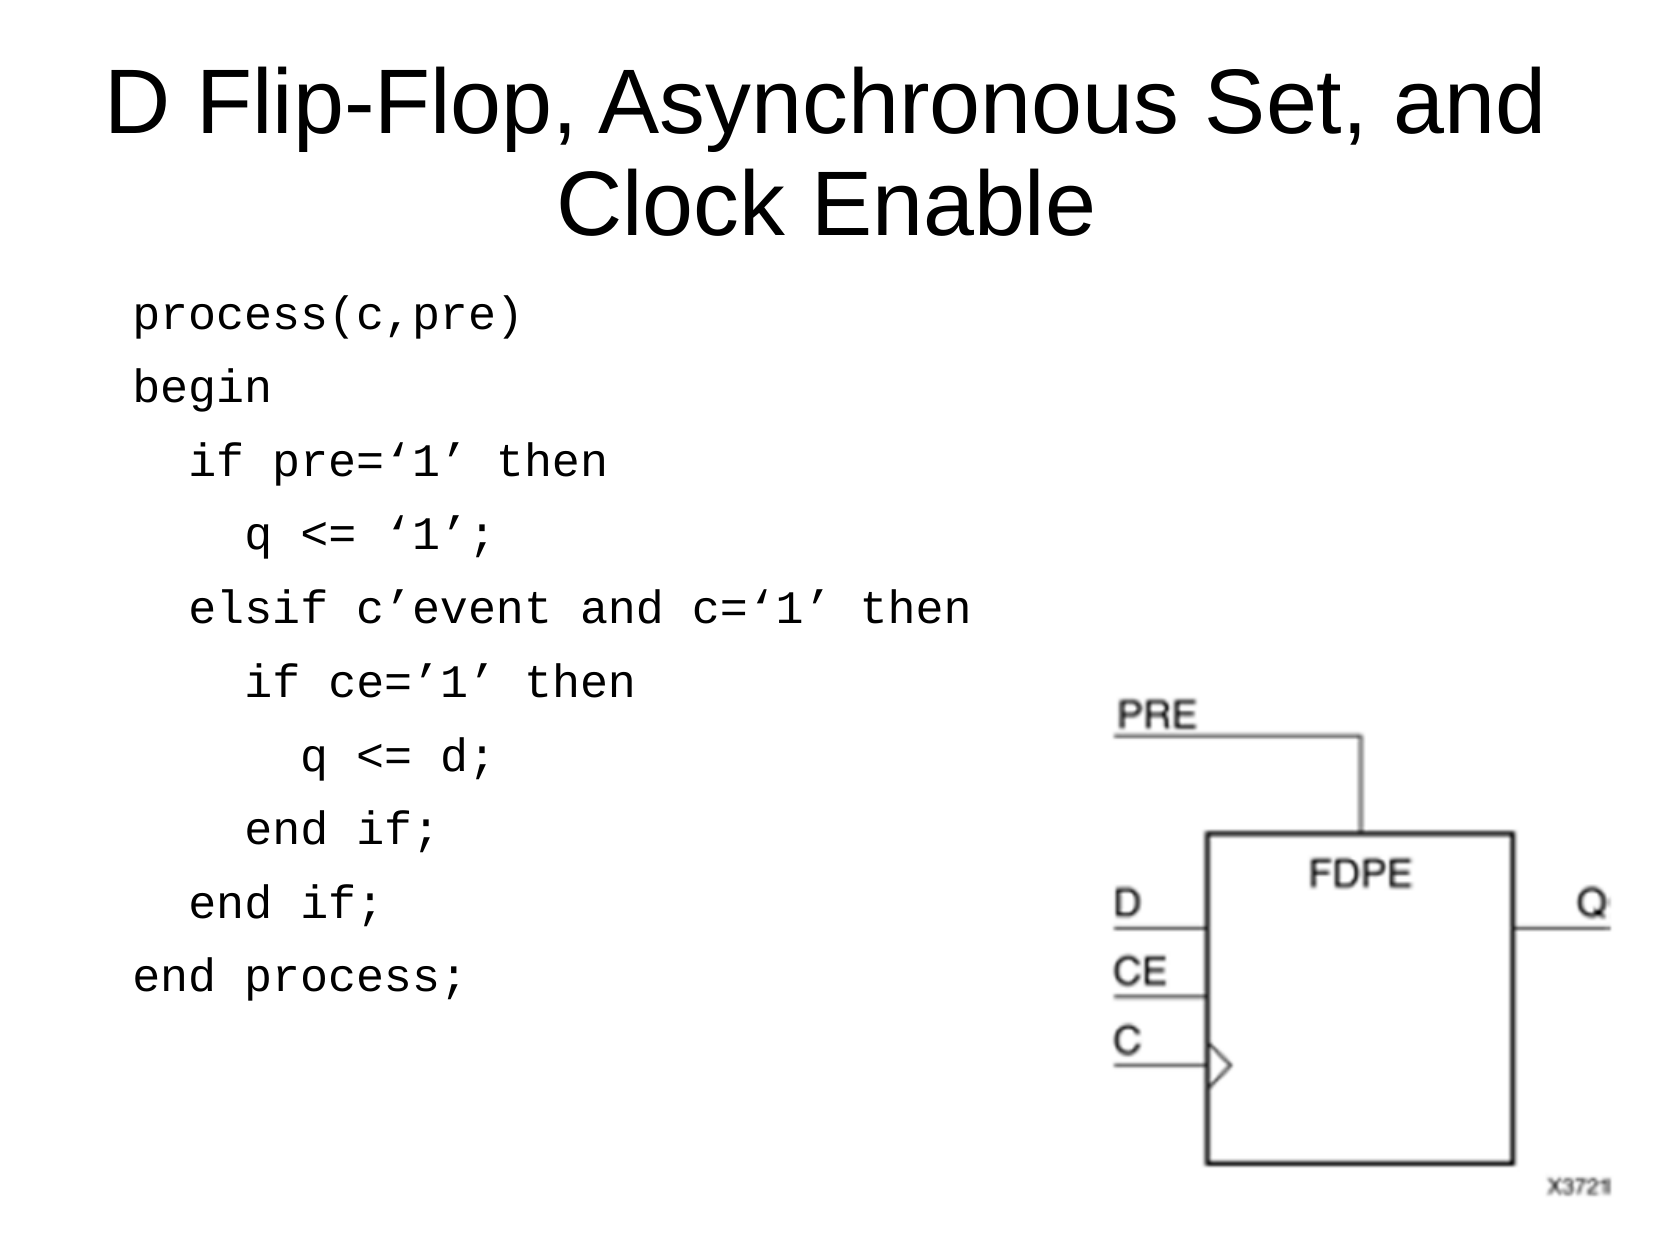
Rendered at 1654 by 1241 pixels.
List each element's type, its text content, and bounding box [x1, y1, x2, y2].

title D Flip-Flop, Asynchronous Set, and Clock Enable [82, 49, 1571, 257]
list process(c,pre) begin if pre=‘1’ then q <= ‘1’; elsif c’event and c=‘1’ then if ce=’1’ then q <= d; end if; end if; end process; [82, 290, 1571, 1010]
picture [1106, 689, 1621, 1201]
